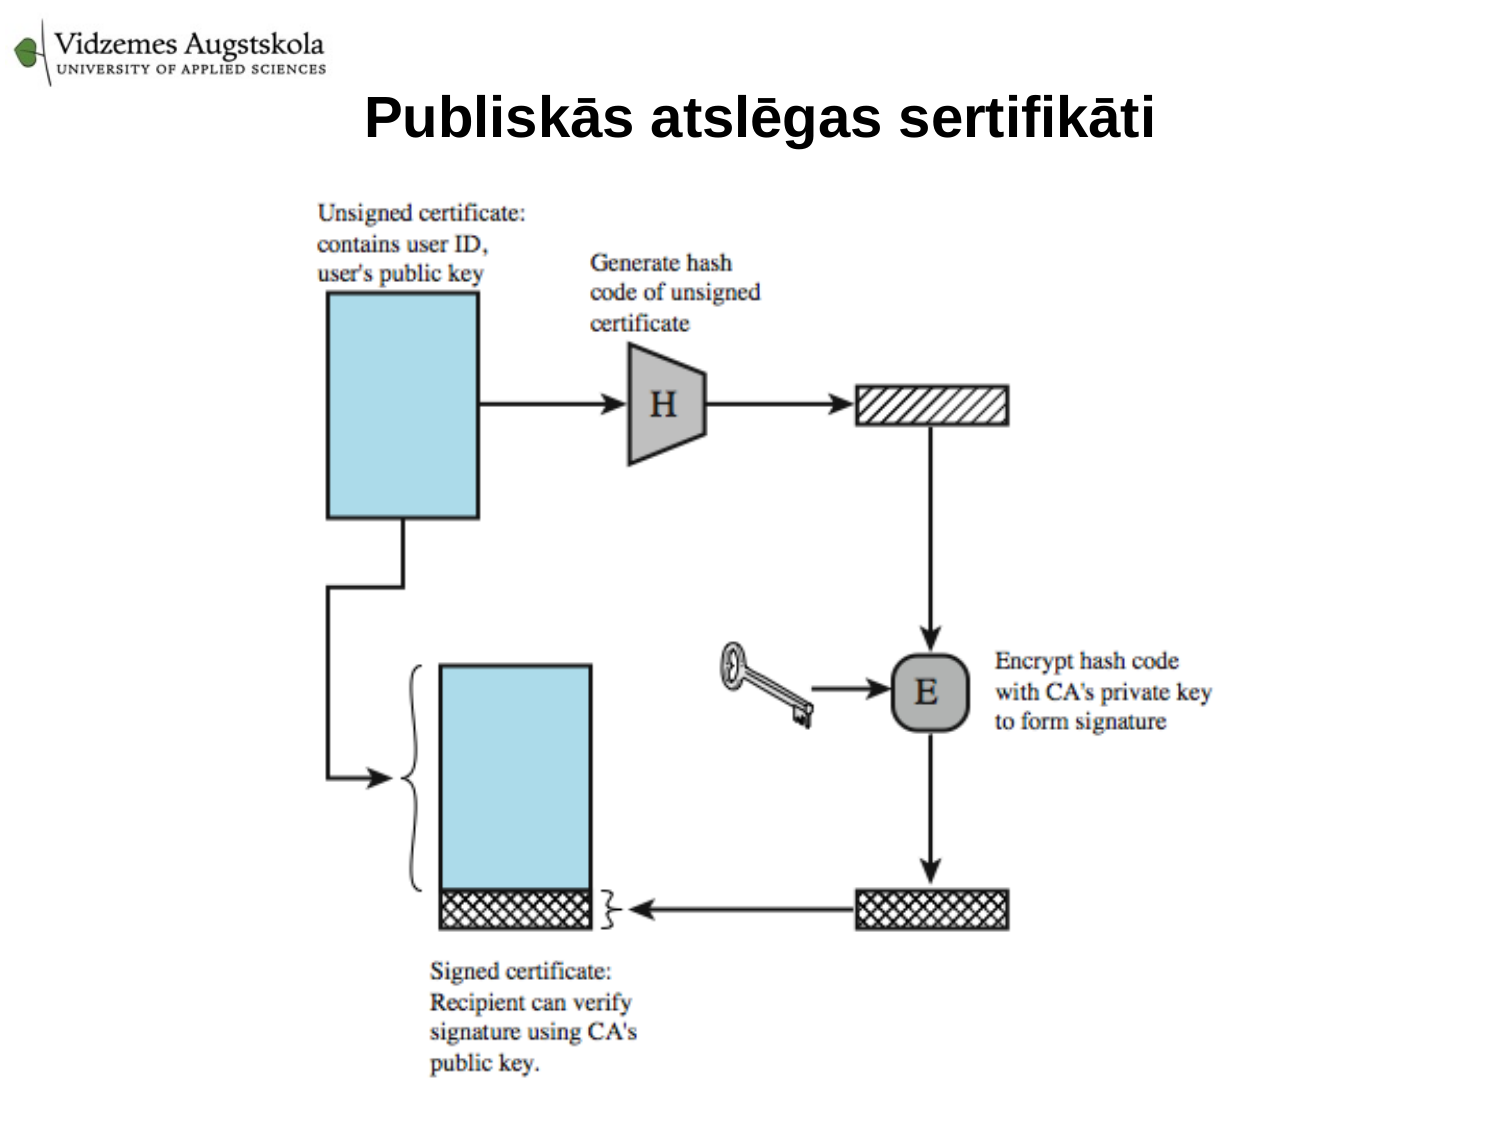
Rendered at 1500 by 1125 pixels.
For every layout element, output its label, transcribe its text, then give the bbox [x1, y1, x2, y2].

picture [5, 2, 334, 102]
title Publiskās atslēgas sertifikāti [75, 24, 1426, 212]
picture [249, 200, 1230, 1083]
